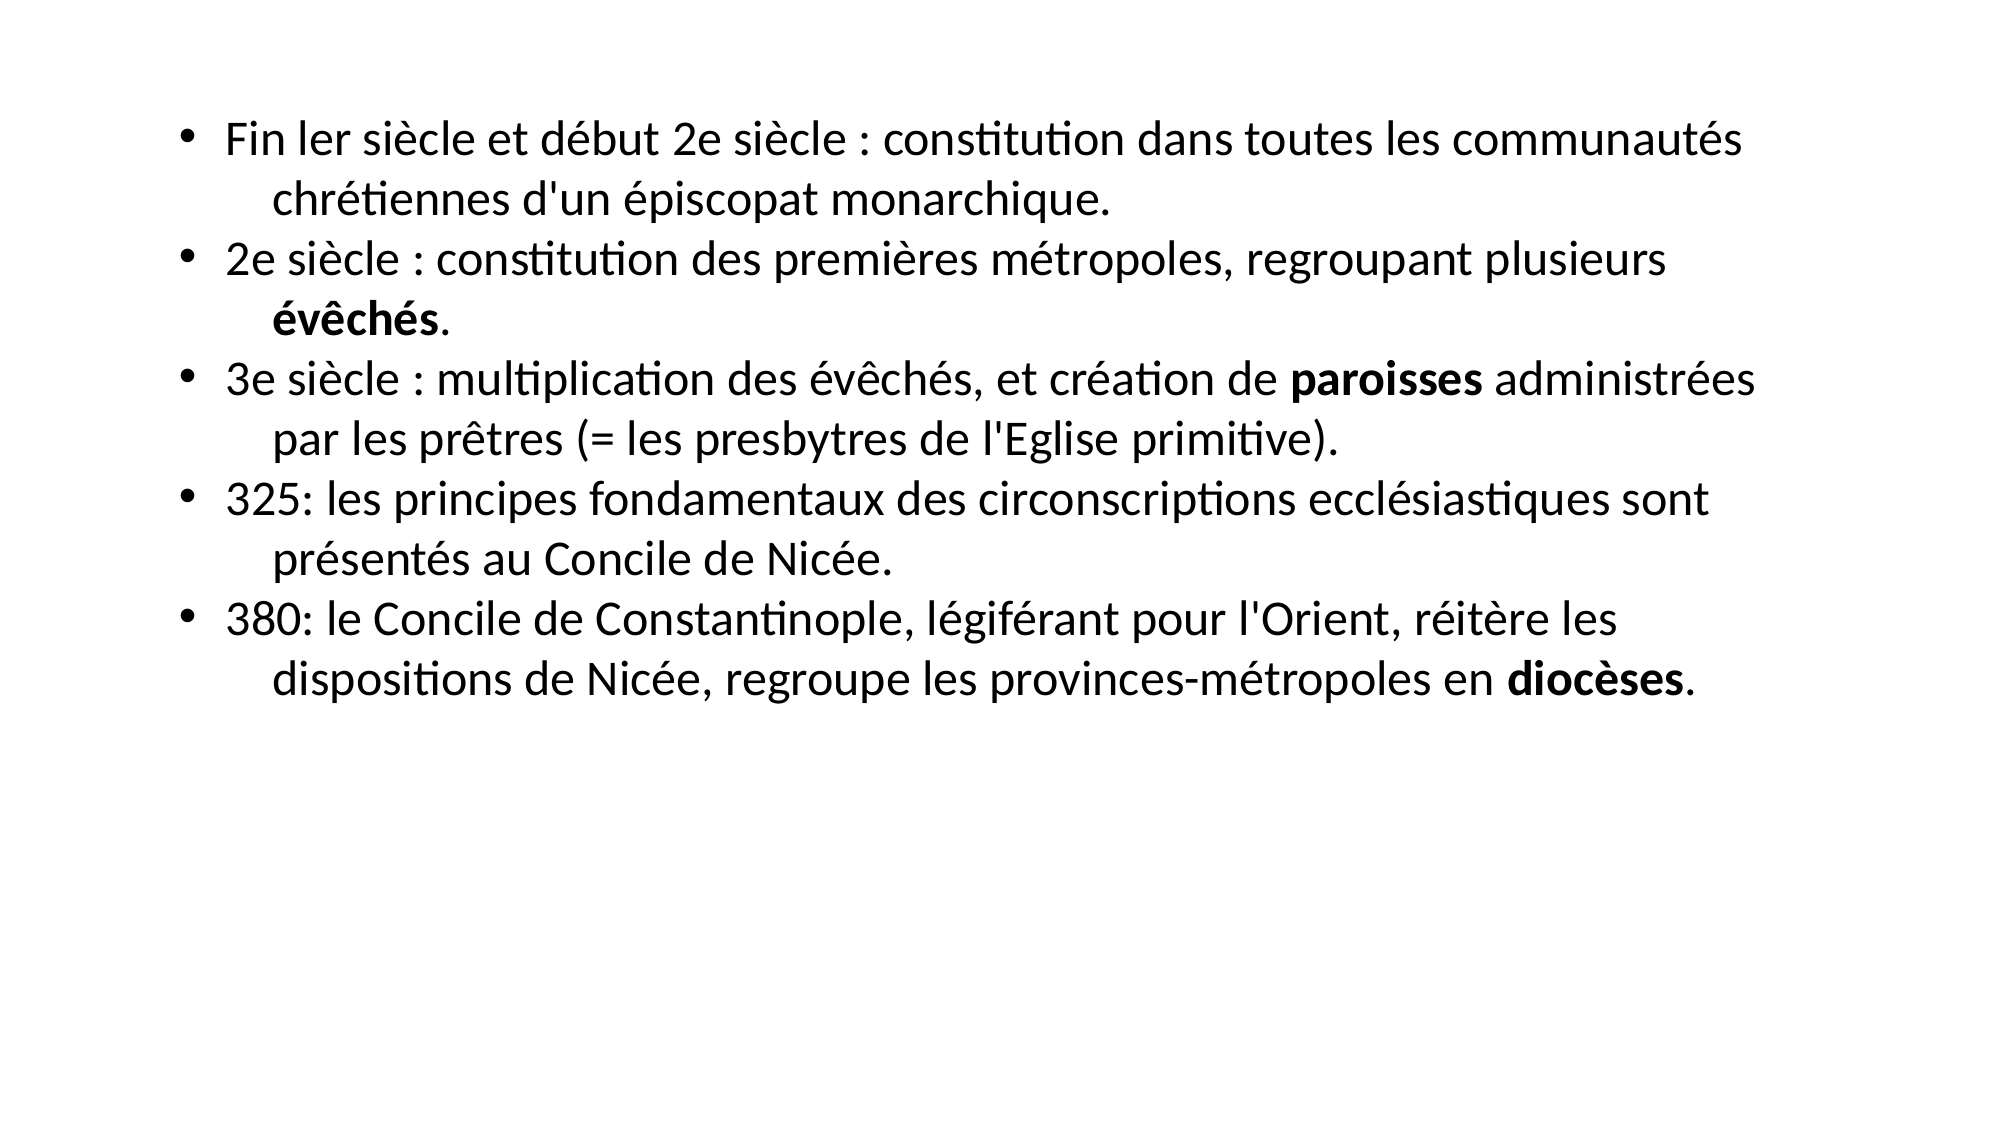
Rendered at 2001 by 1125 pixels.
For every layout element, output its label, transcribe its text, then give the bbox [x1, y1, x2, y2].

text_box Fin ler siècle et début 2e siècle : constitution dans toutes les communautés chrétiennes d'un épiscopat monarchique. 2e siècle : constitution des premières métropoles, regroupant plusieurs évêchés. 3e siècle : multiplication des évêchés, et création de paroisses administrées par les prêtres (= les presbytres de l'Eglise primitive). 325: les principes fondamentaux des circonscriptions ecclésiastiques sont présentés au Concile de Nicée. 380: le Concile de Constantinople, légiférant pour l'Orient, réitère les dispositions de Nicée, regroupe les provinces-métropoles en diocèses. [163, 97, 1837, 719]
